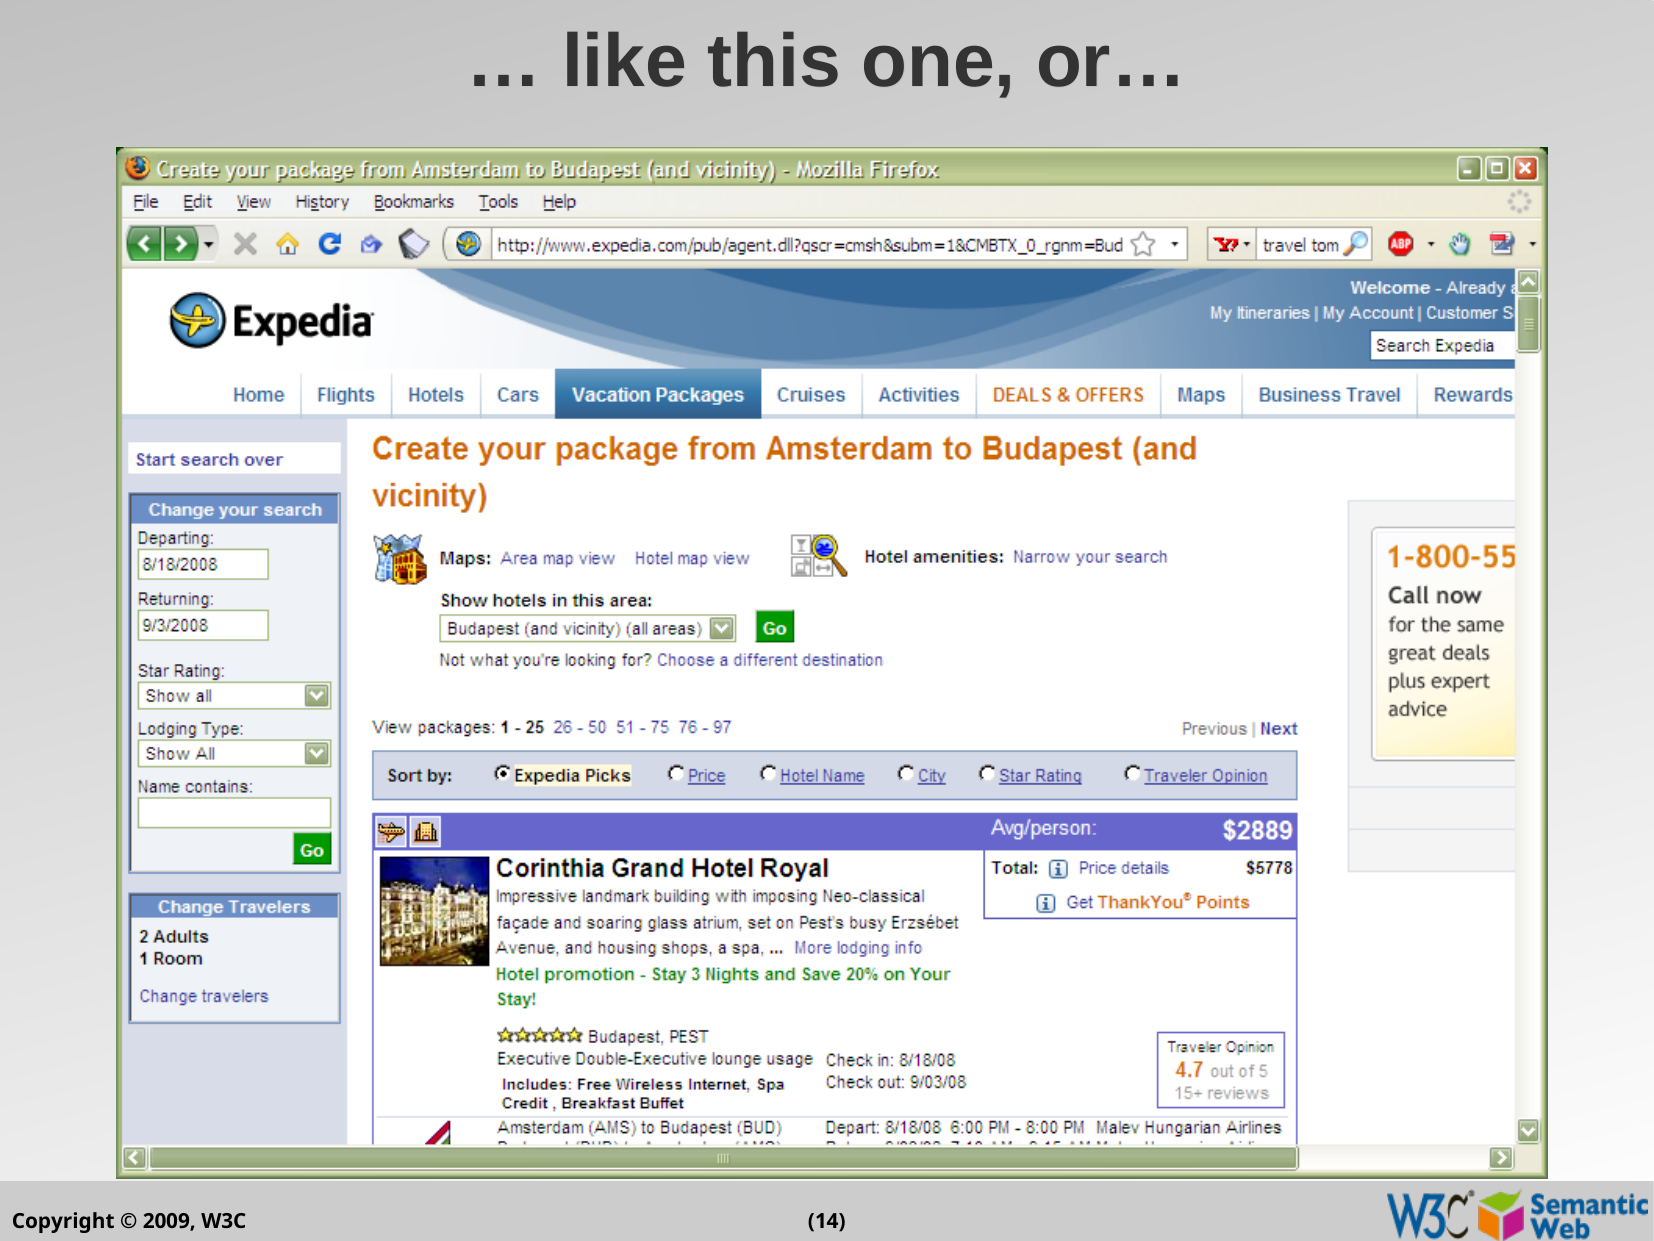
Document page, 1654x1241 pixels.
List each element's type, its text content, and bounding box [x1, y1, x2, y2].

picture [1387, 1187, 1648, 1241]
title … like this one, or… [0, 0, 1654, 119]
picture [116, 147, 1548, 1179]
